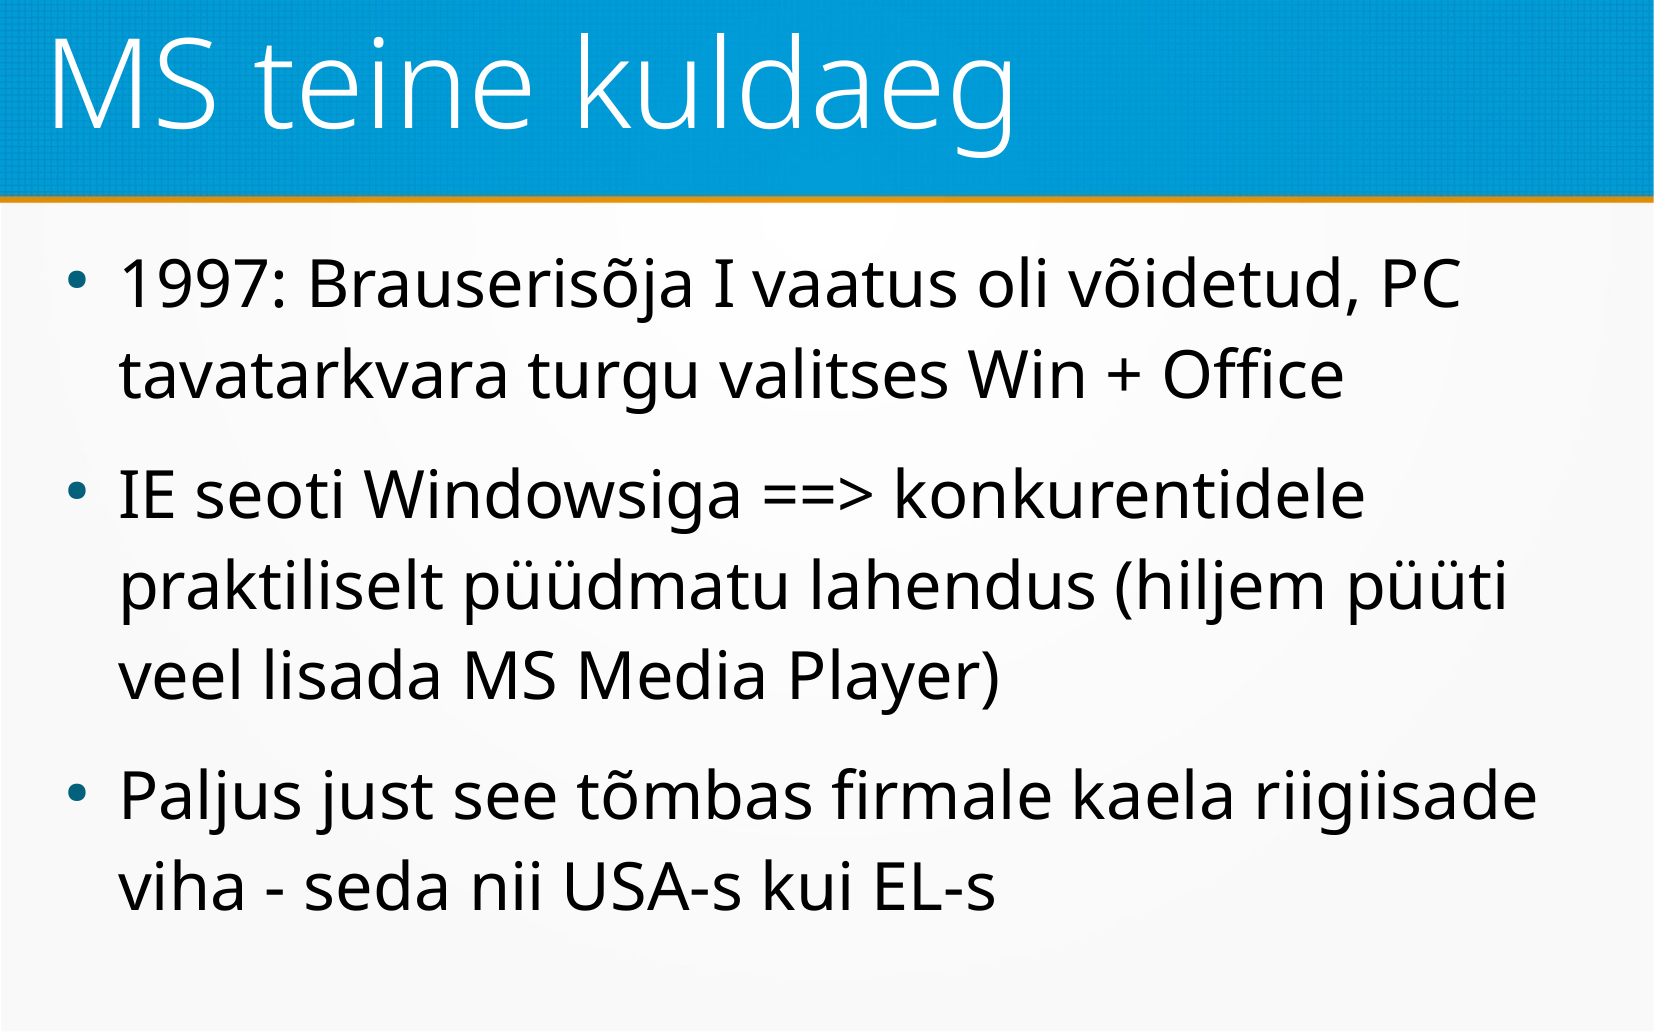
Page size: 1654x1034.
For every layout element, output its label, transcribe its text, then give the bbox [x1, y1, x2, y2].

title MS teine kuldaeg [43, 0, 1619, 166]
list 1997: Brauserisõja I vaatus oli võidetud, PC tavatarkvara turgu valitses Win + Office IE seoti Windowsiga ==> konkurentidele praktiliselt püüdmatu lahendus (hiljem püüti veel lisada MS Media Player) Paljus just see tõmbas firmale kaela riigiisade viha - seda nii USA-s kui EL-s [47, 236, 1607, 1002]
picture [0, 195, 1654, 1034]
